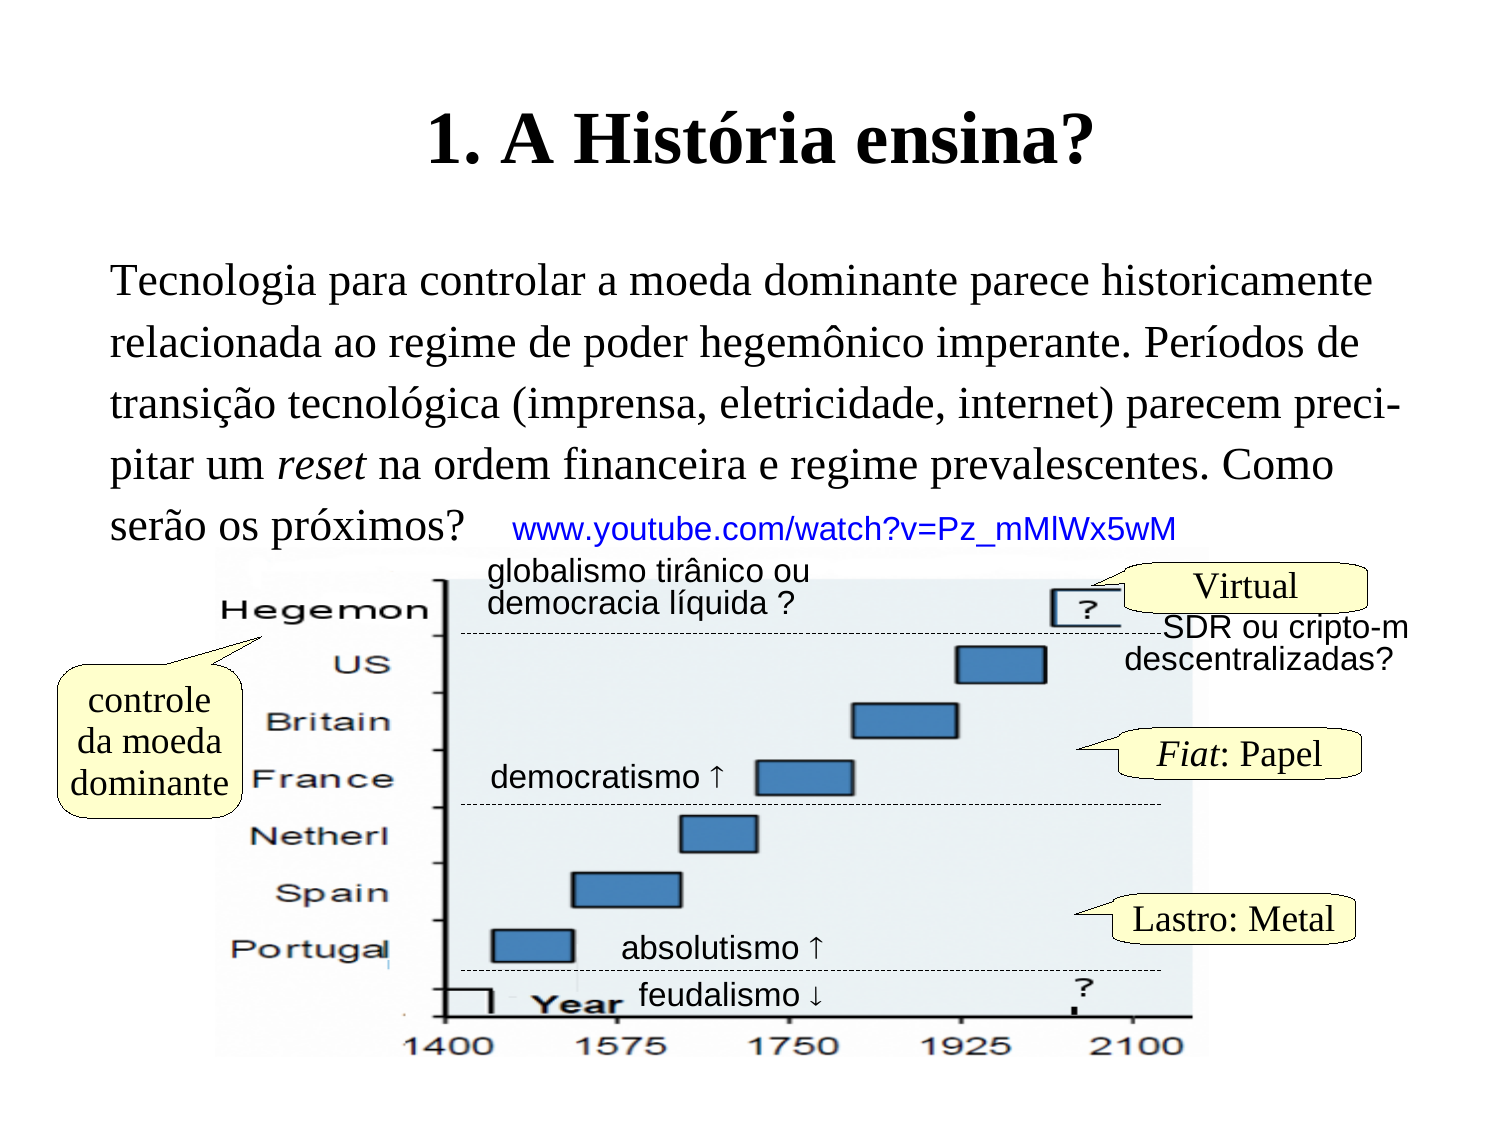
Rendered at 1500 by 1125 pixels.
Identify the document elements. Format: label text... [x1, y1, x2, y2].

text_box controle da moeda dominante [57, 636, 262, 819]
text_box Lastro: Metal [1074, 893, 1356, 945]
picture [215, 551, 1209, 1057]
text_box Fiat: Papel [1076, 727, 1362, 780]
text_box absolutismo ­ [621, 928, 854, 973]
text_box SDR ou cripto-m descentralizadas? [1124, 613, 1422, 688]
text_box democratismo ­ [490, 757, 747, 802]
text_box feudalismo ¯ [638, 976, 871, 1021]
title 1. A História ensina? [97, 63, 1426, 214]
text_box Virtual [1091, 562, 1368, 613]
text_box Tecnologia para controlar a moeda dominante parece historicamente relacionada ao regime de poder hegemônico imperante. Períodos de transição tecnológica (imprensa, eletricidade, internet) parecem preci-pitar um reset na ordem financeira e regime prevalescentes. Como serão os próximos? www.youtube.com/watch?v=Pz_mMlWx5wM [56, 244, 1442, 551]
text_box globalismo tirânico ou democracia líquida ? [487, 556, 815, 627]
